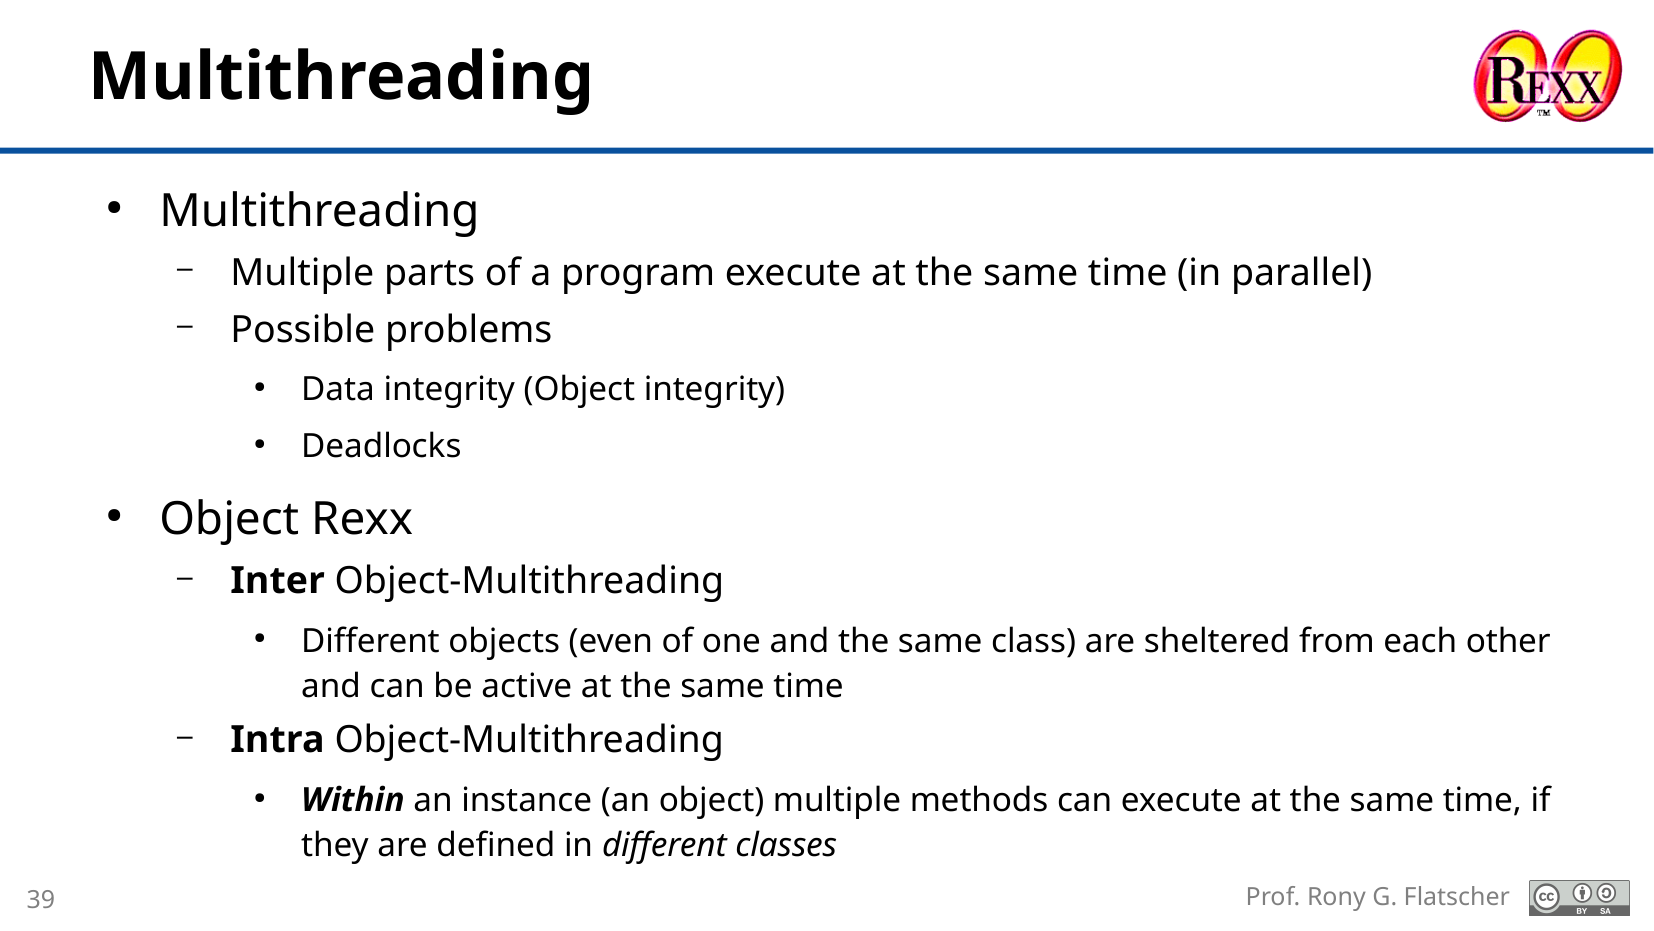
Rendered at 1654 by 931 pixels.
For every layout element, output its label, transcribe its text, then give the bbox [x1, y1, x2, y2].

title Multithreading [29, 0, 1654, 148]
list Multithreading Multiple parts of a program execute at the same time (in parallel) Possible problems Data integrity (Object integrity) Deadlocks Object Rexx Inter Object-Multithreading Different objects (even of one and the same class) are sheltered from each other and can be active at the same time Intra Object-Multithreading Within an instance (an object) multiple methods can execute at the same time, if they are defined in different classes [88, 177, 1577, 857]
